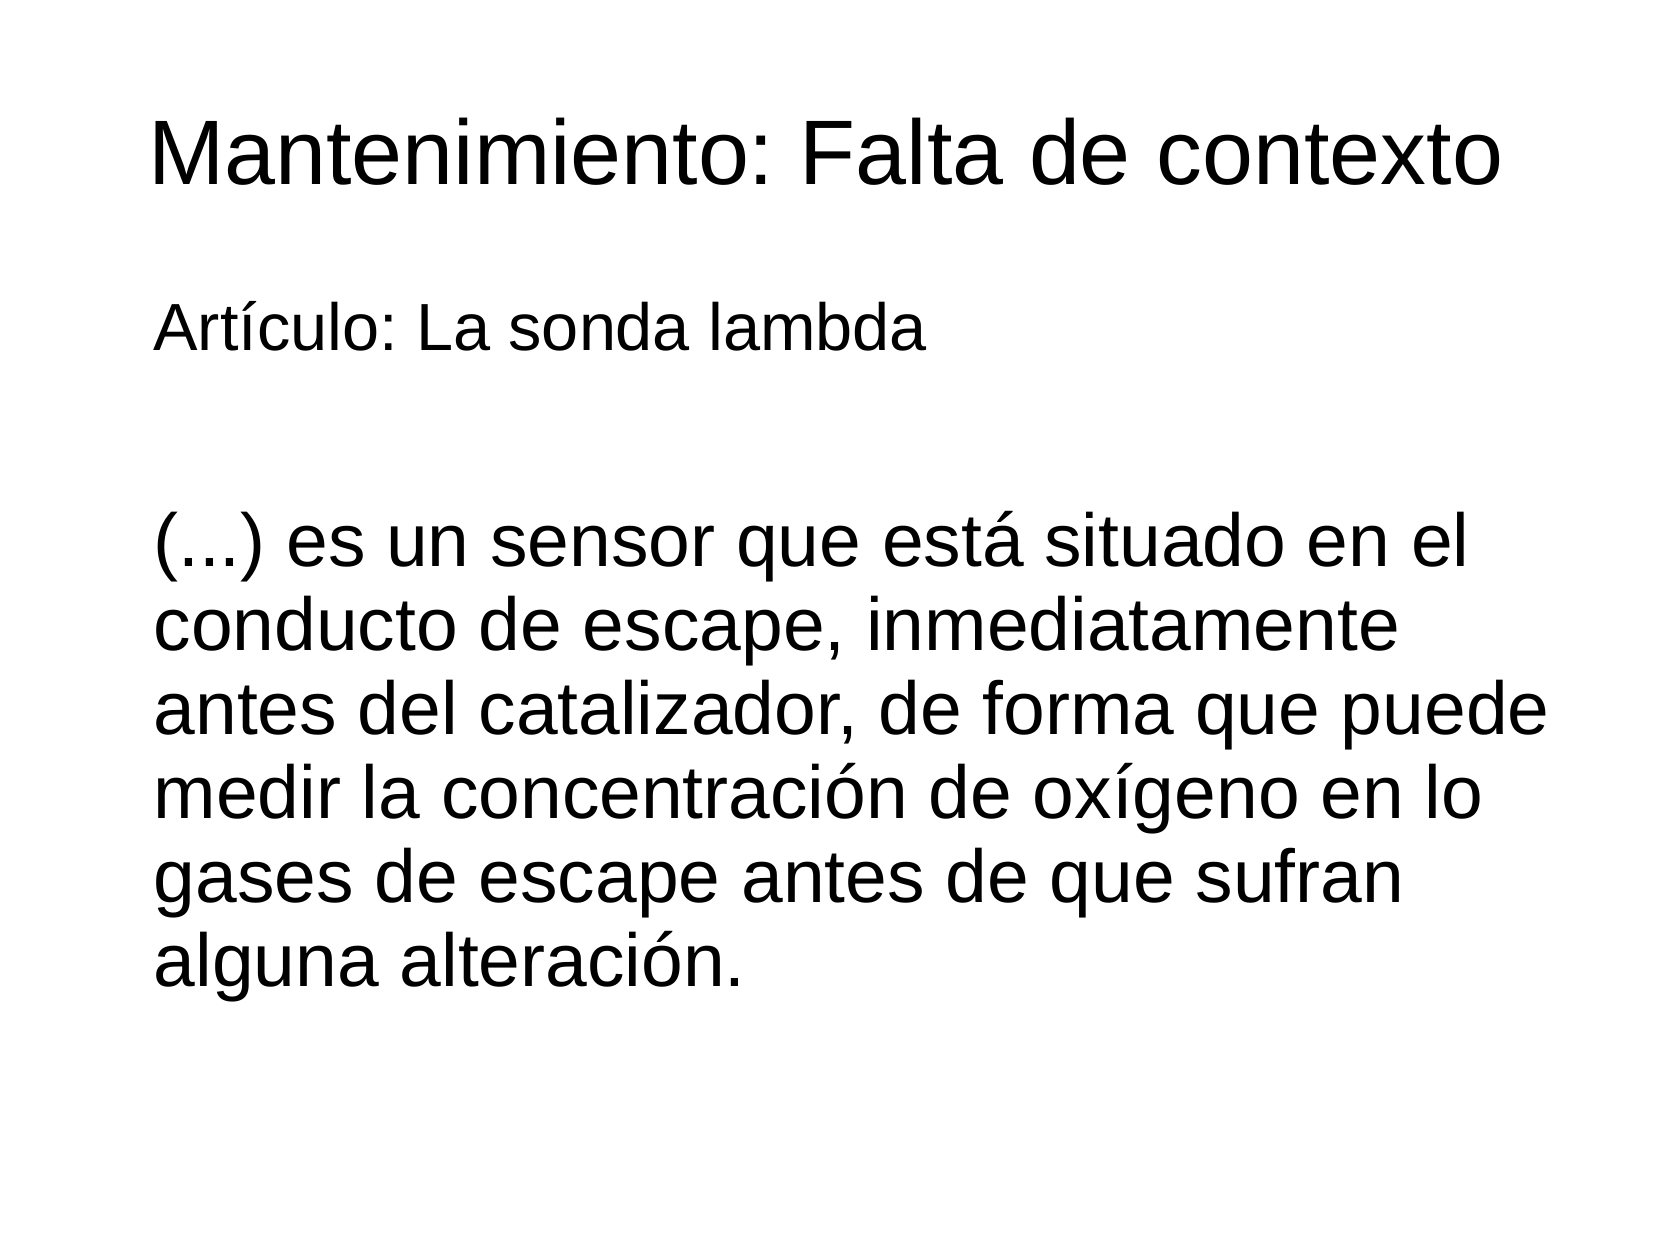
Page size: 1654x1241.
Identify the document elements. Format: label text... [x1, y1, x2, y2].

list Artículo: La sonda lambda (...) es un sensor que está situado en el conducto de escape, inmediatamente antes del catalizador, de forma que puede medir la concentración de oxígeno en lo gases de escape antes de que sufran alguna alteración. [82, 290, 1571, 1109]
title Mantenimiento: Falta de contexto [82, 56, 1571, 250]
